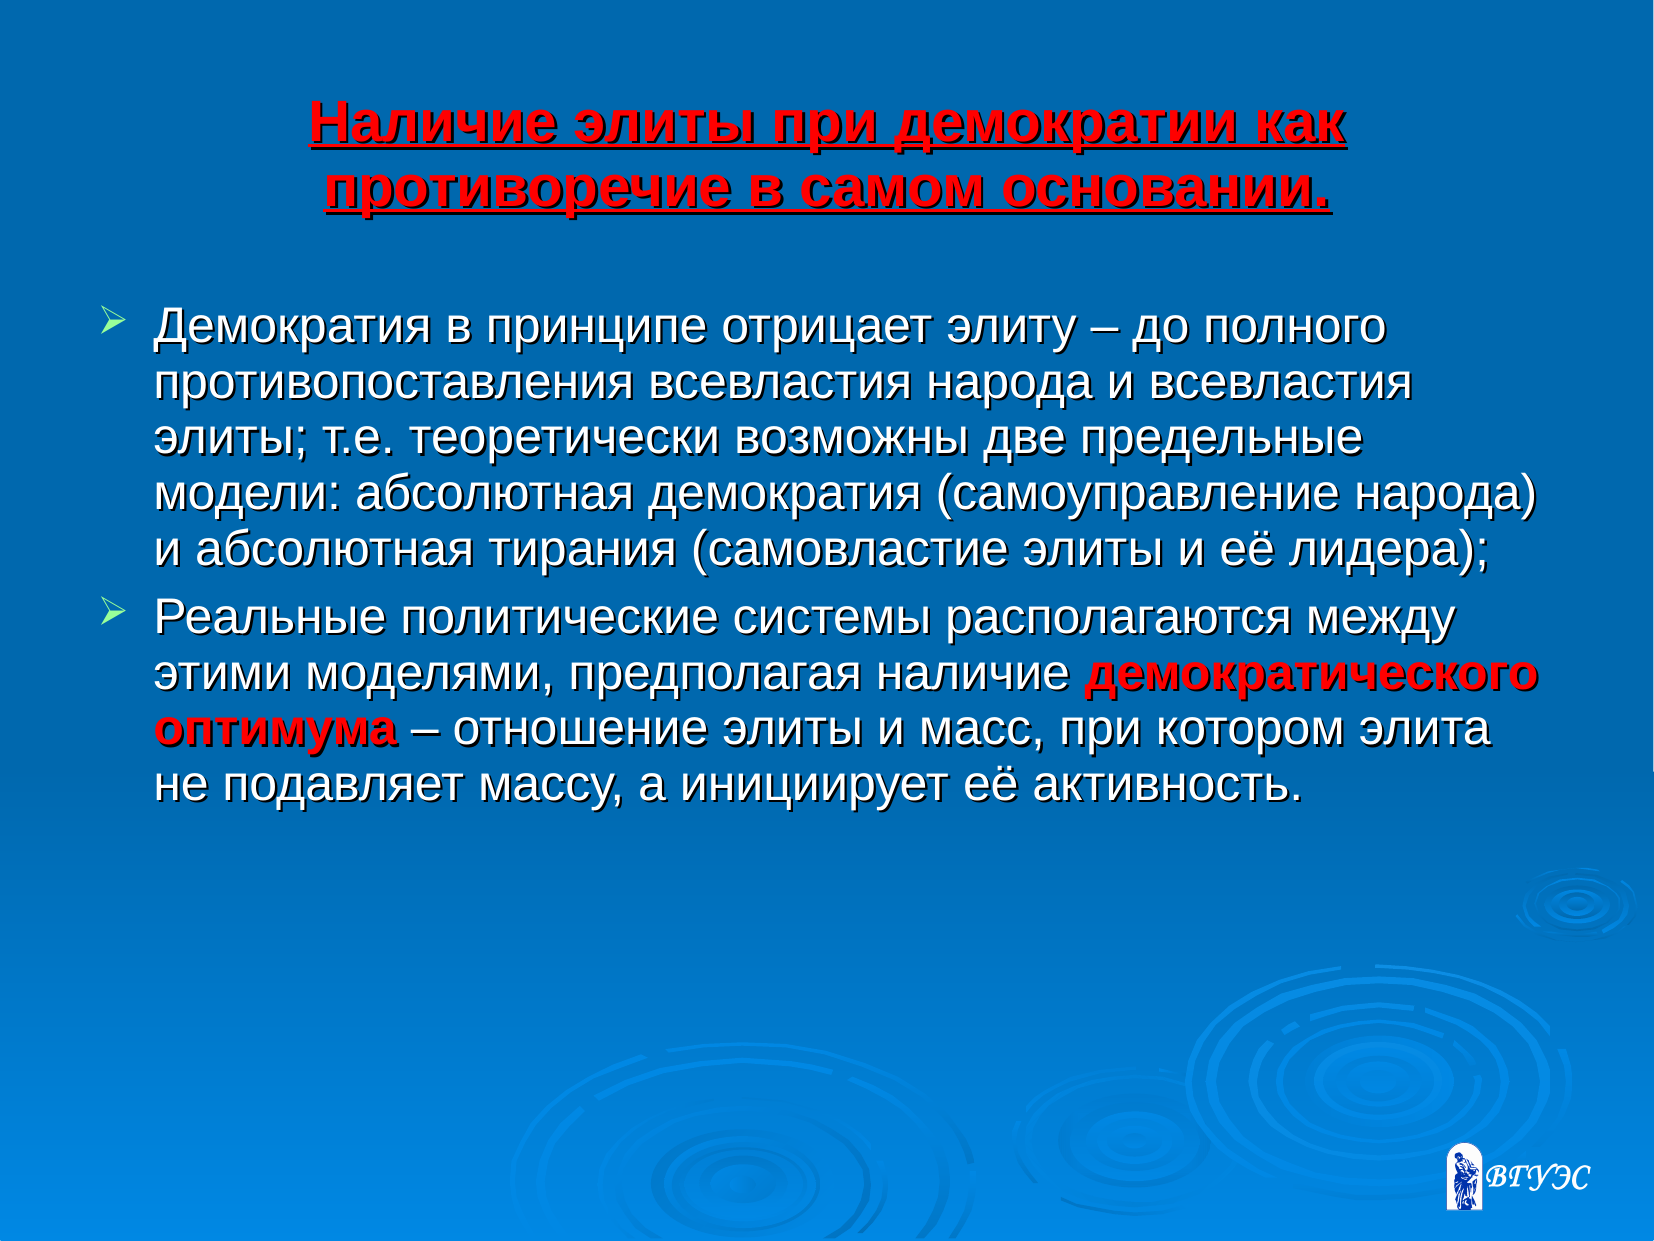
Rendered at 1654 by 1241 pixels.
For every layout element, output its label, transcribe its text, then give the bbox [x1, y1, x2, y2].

list Демократия в принципе отрицает элиту – до полного противопоставления всевластия народа и всевластия элиты; т.е. теоретически возможны две предельные модели: абсолютная демократия (самоуправление народа) и абсолютная тирания (самовластие элиты и её лидера); Реальные политические системы располагаются между этими моделями, предполагая наличие демократического оптимума – отношение элиты и масс, при котором элита не подавляет массу, а инициирует её активность. [82, 289, 1571, 1108]
picture [1446, 1142, 1592, 1211]
title Наличие элиты при демократии как противоречие в самом основании. [82, 50, 1571, 257]
